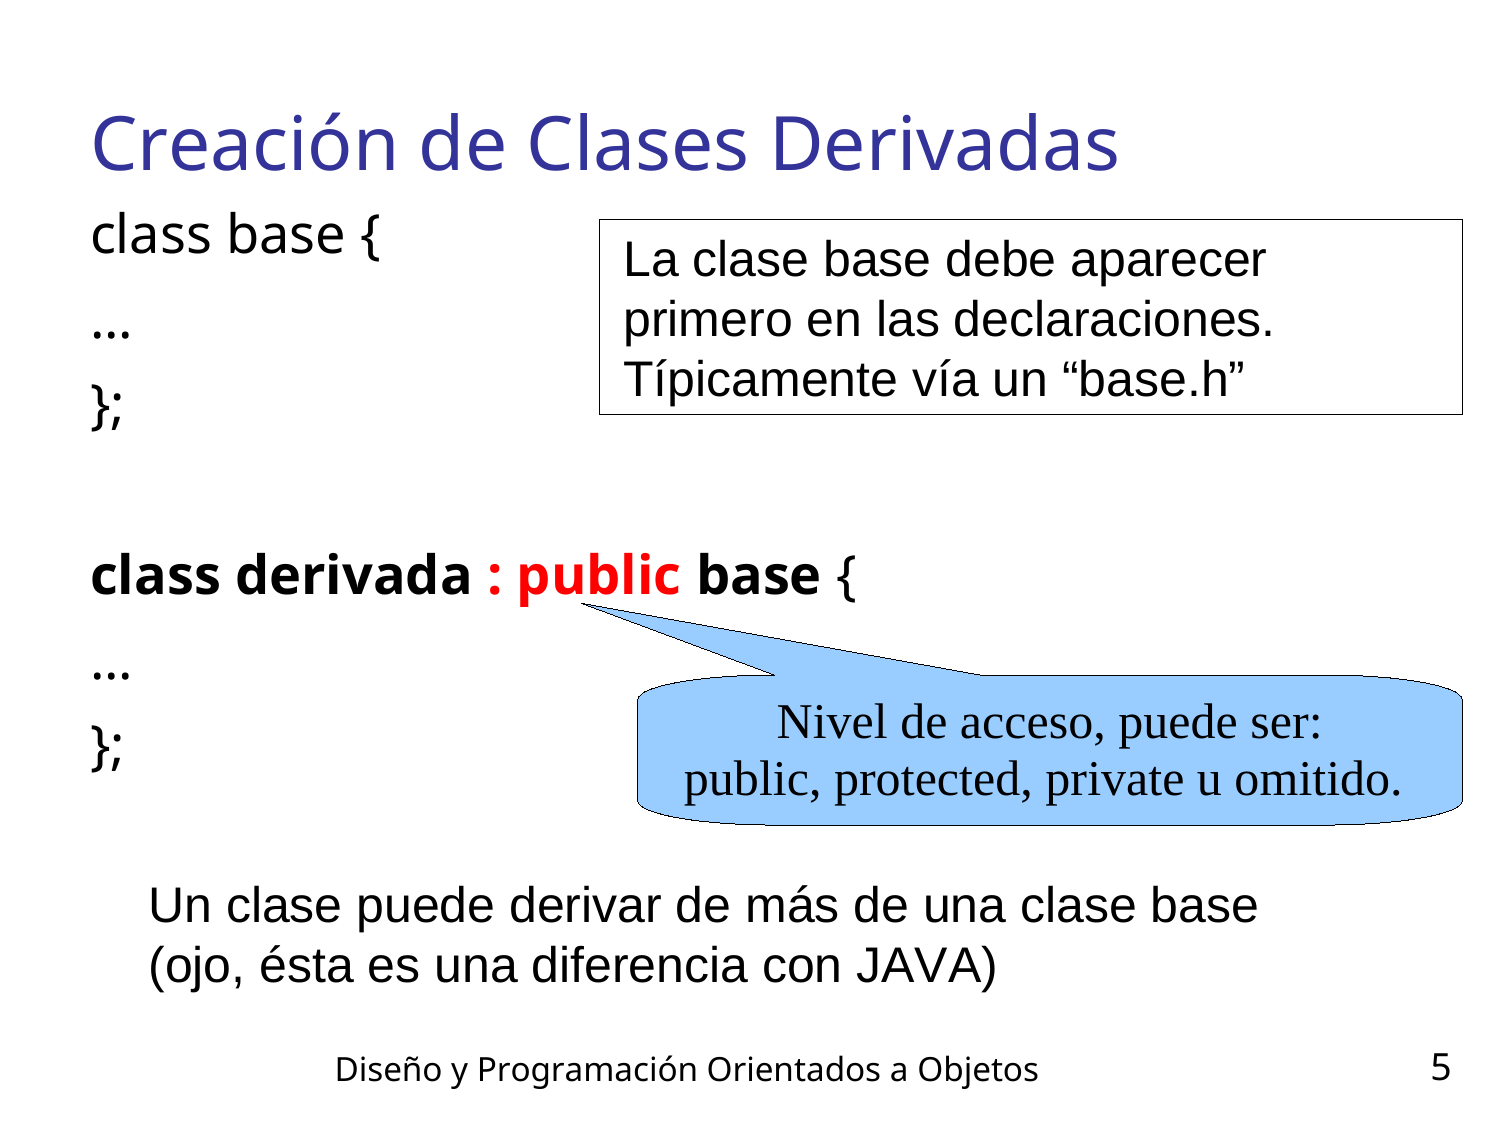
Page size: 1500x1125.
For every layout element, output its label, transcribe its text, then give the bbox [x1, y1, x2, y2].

text_box Nivel de acceso, puede ser: public, protected, private u omitido. [581, 603, 1463, 826]
list class base { ... }; class derivada : public base { ... }; [75, 187, 1462, 1066]
title Creación de Clases Derivadas [75, 22, 1466, 200]
